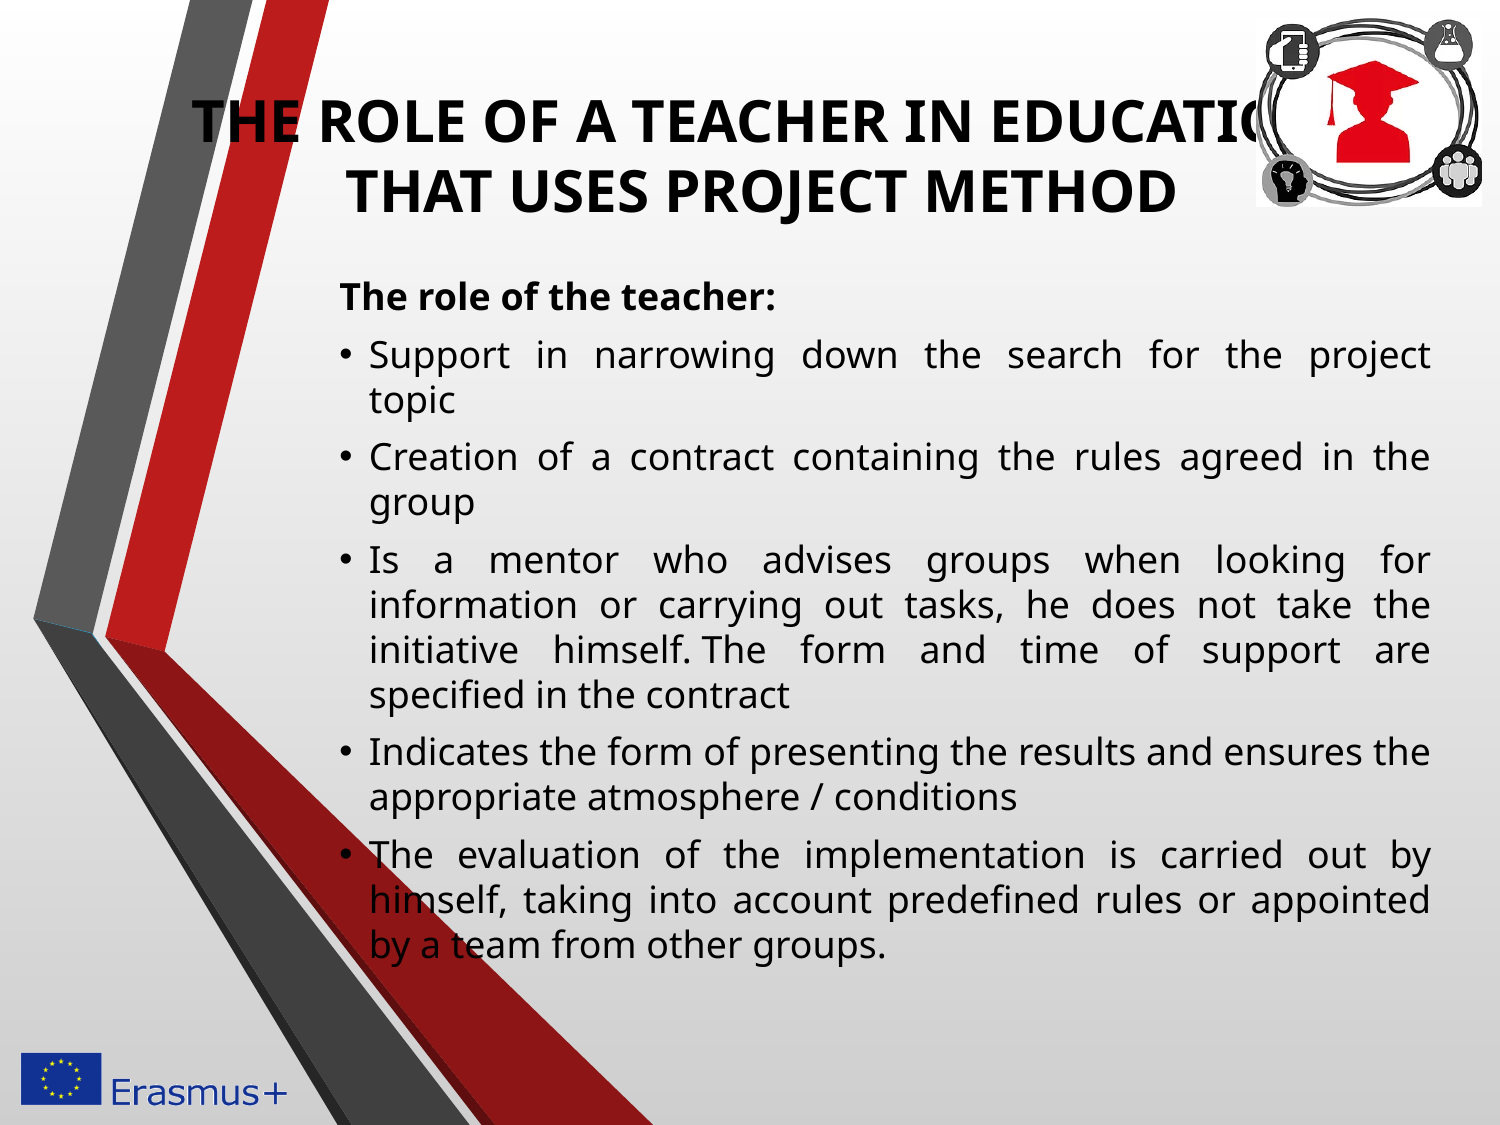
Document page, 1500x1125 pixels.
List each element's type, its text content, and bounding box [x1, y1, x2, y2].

chart [1353, 19, 1483, 209]
text_box The role of a teacher in education that uses project method [171, 76, 1353, 232]
picture [5, 1037, 302, 1120]
picture [1256, 18, 1482, 207]
text_box The role of the teacher: Support in narrowing down the search for the project topic Creation of a contract containing the rules agreed in the group Is a mentor who advises groups when looking for information or carrying out tasks, he does not take the initiative himself. The form and time of support are specified in the contract Indicates the form of presenting the results and ensures the appropriate atmosphere / conditions The evaluation of the implementation is carried out by himself, taking into account predefined rules or appointed by a team from other groups. [324, 265, 1447, 974]
